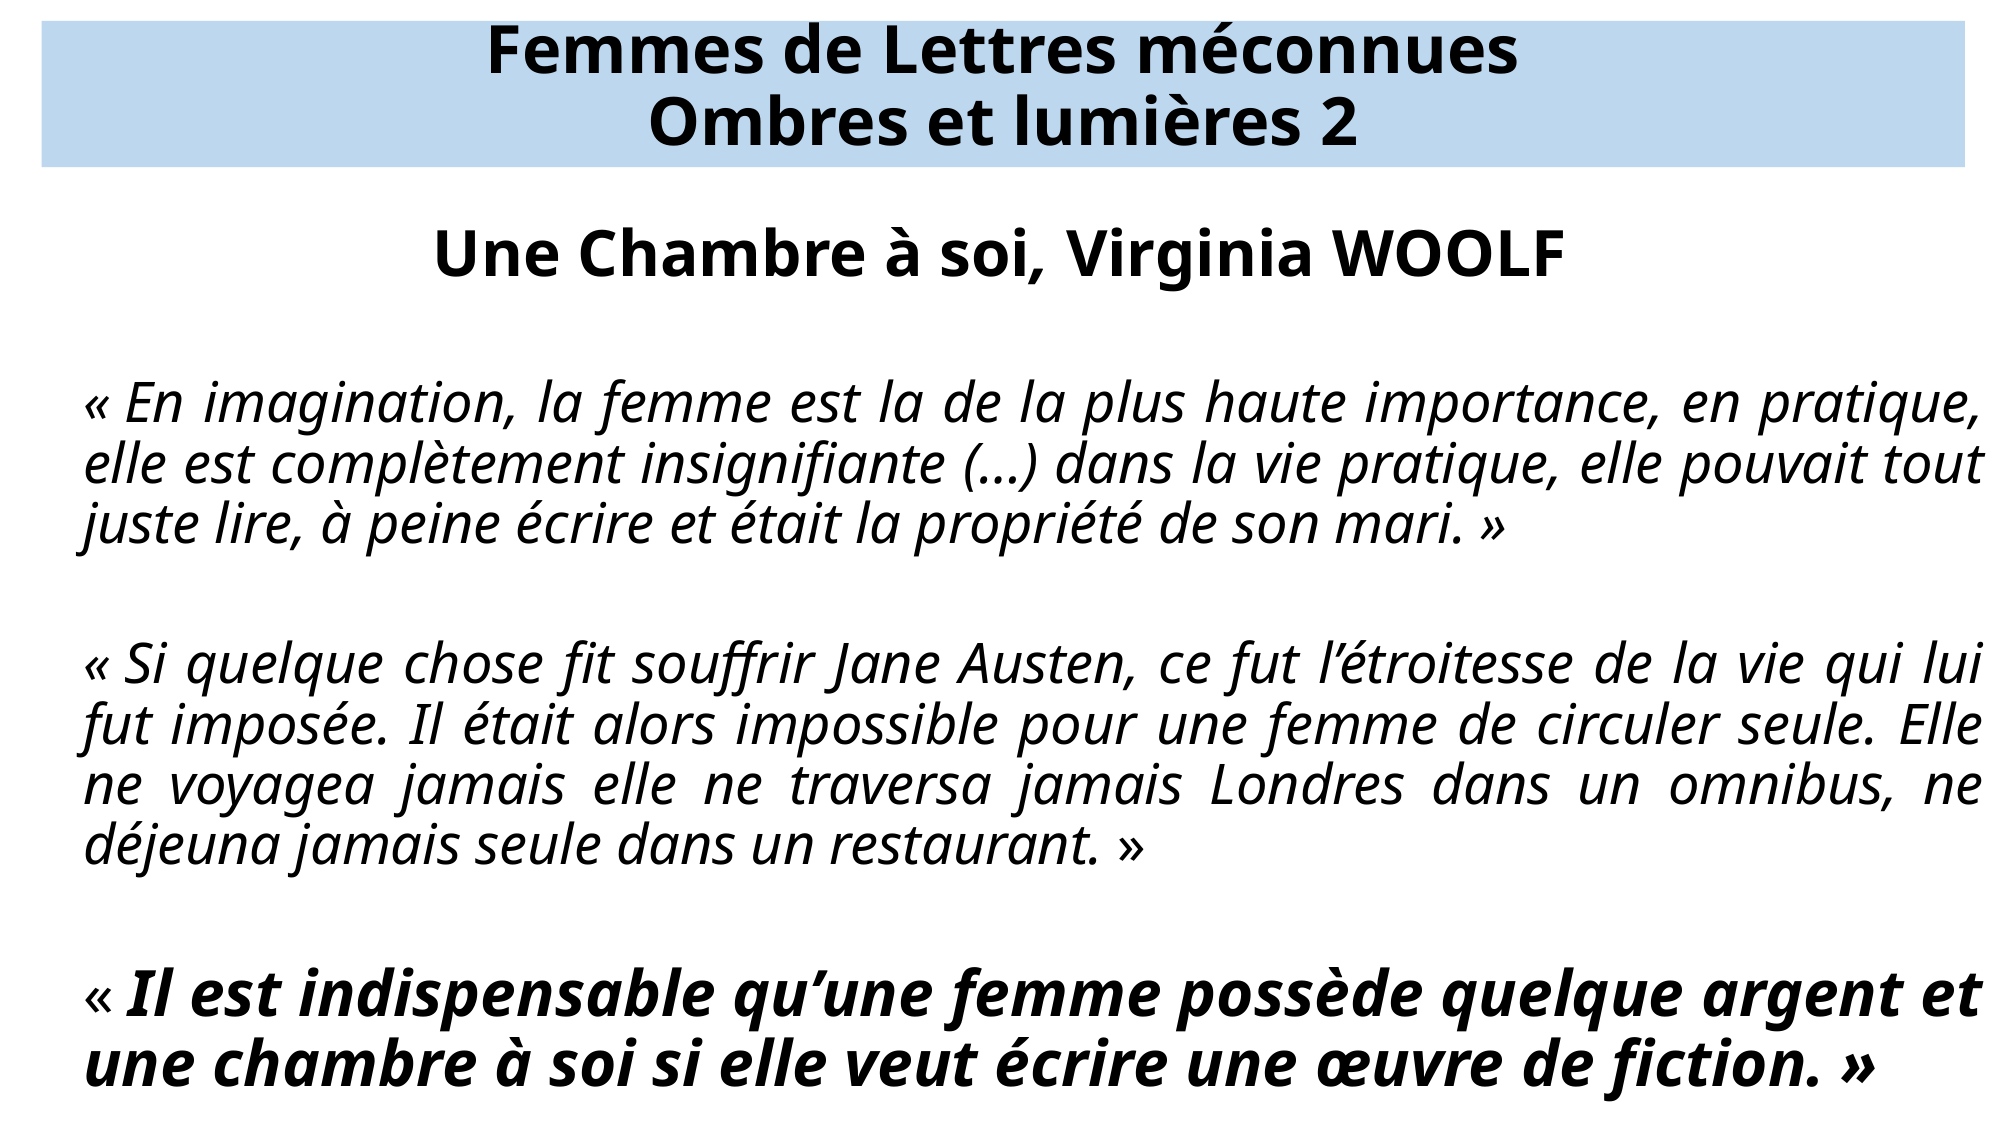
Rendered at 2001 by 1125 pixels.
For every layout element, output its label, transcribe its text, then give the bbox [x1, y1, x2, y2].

list Une Chambre à soi, Virginia WOOLF « En imagination, la femme est la de la plus haute importance, en pratique, elle est complètement insignifiante (…) dans la vie pratique, elle pouvait tout juste lire, à peine écrire et était la propriété de son mari. » « Si quelque chose fit souffrir Jane Austen, ce fut l’étroitesse de la vie qui lui fut imposée. Il était alors impossible pour une femme de circuler seule. Elle ne voyagea jamais elle ne traversa jamais Londres dans un omnibus, ne déjeuna jamais seule dans un restaurant. » « Il est indispensable qu’une femme possède quelque argent et une chambre à soi si elle veut écrire une œuvre de fiction. » [0, 213, 2000, 1125]
title Femmes de Lettres méconnues Ombres et lumières 2 [41, 20, 1965, 168]
